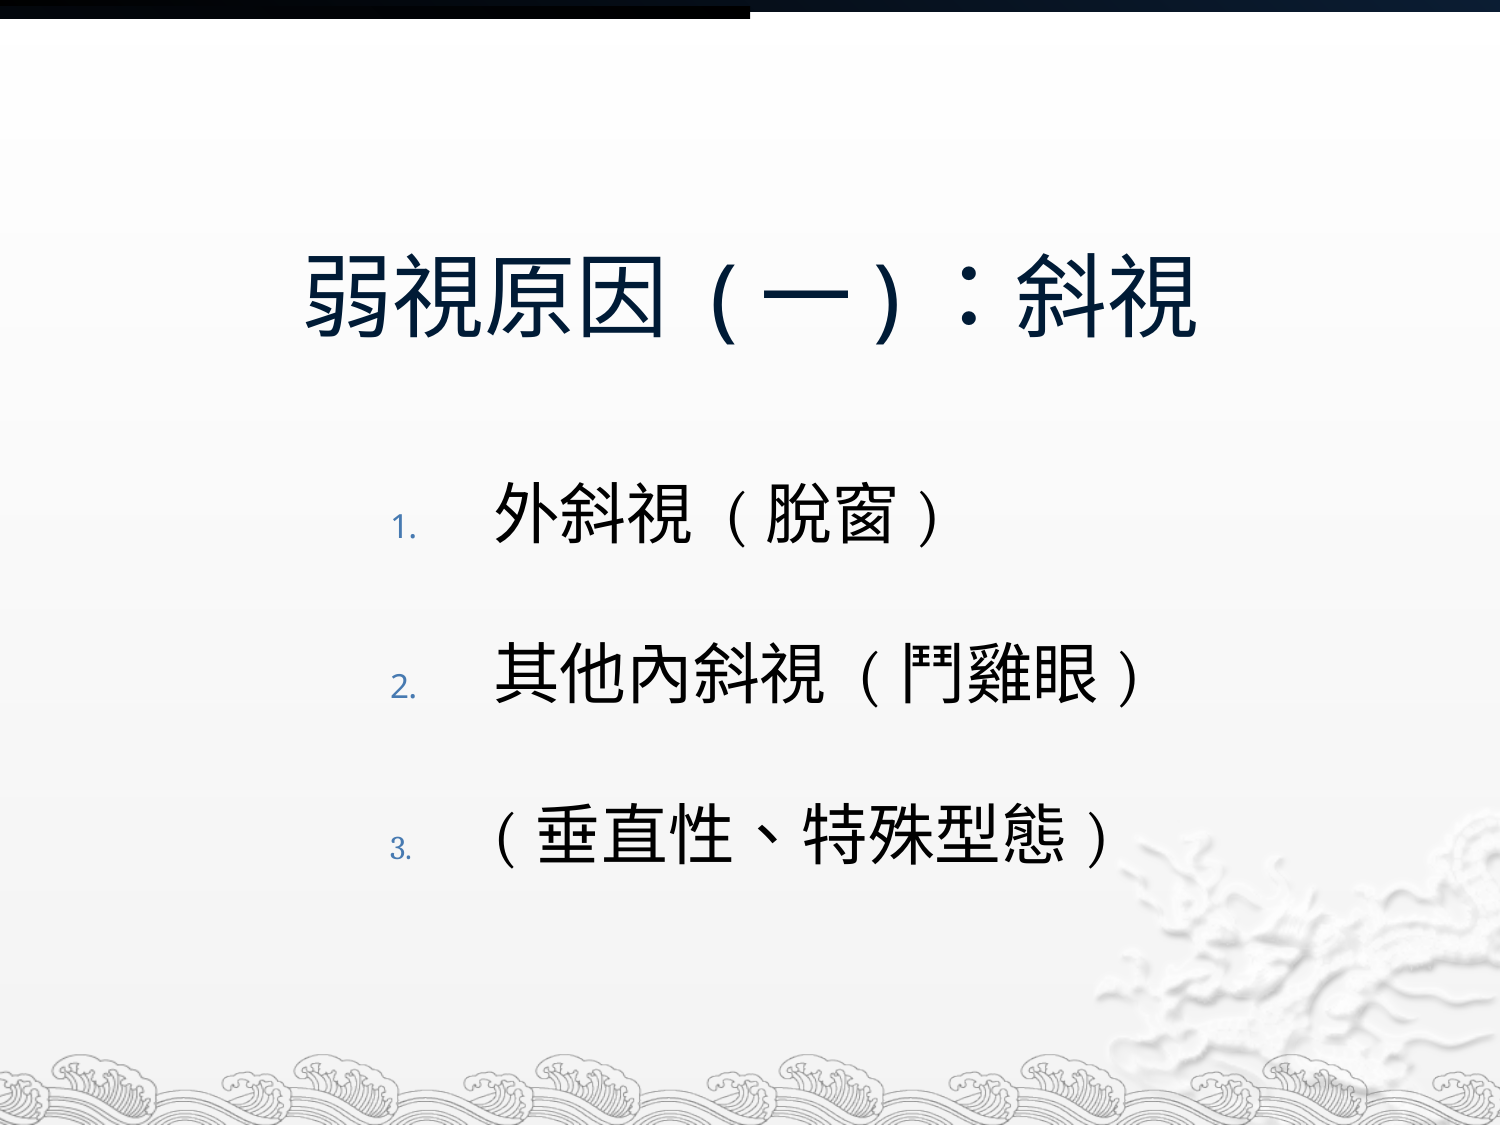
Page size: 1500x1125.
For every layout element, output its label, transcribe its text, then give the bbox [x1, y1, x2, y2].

title 弱視原因 (一)：斜視 [112, 200, 1388, 388]
list 外斜視 (脫窗) 其他內斜視 (鬥雞眼) (垂直性、特殊型態) [375, 399, 1201, 925]
